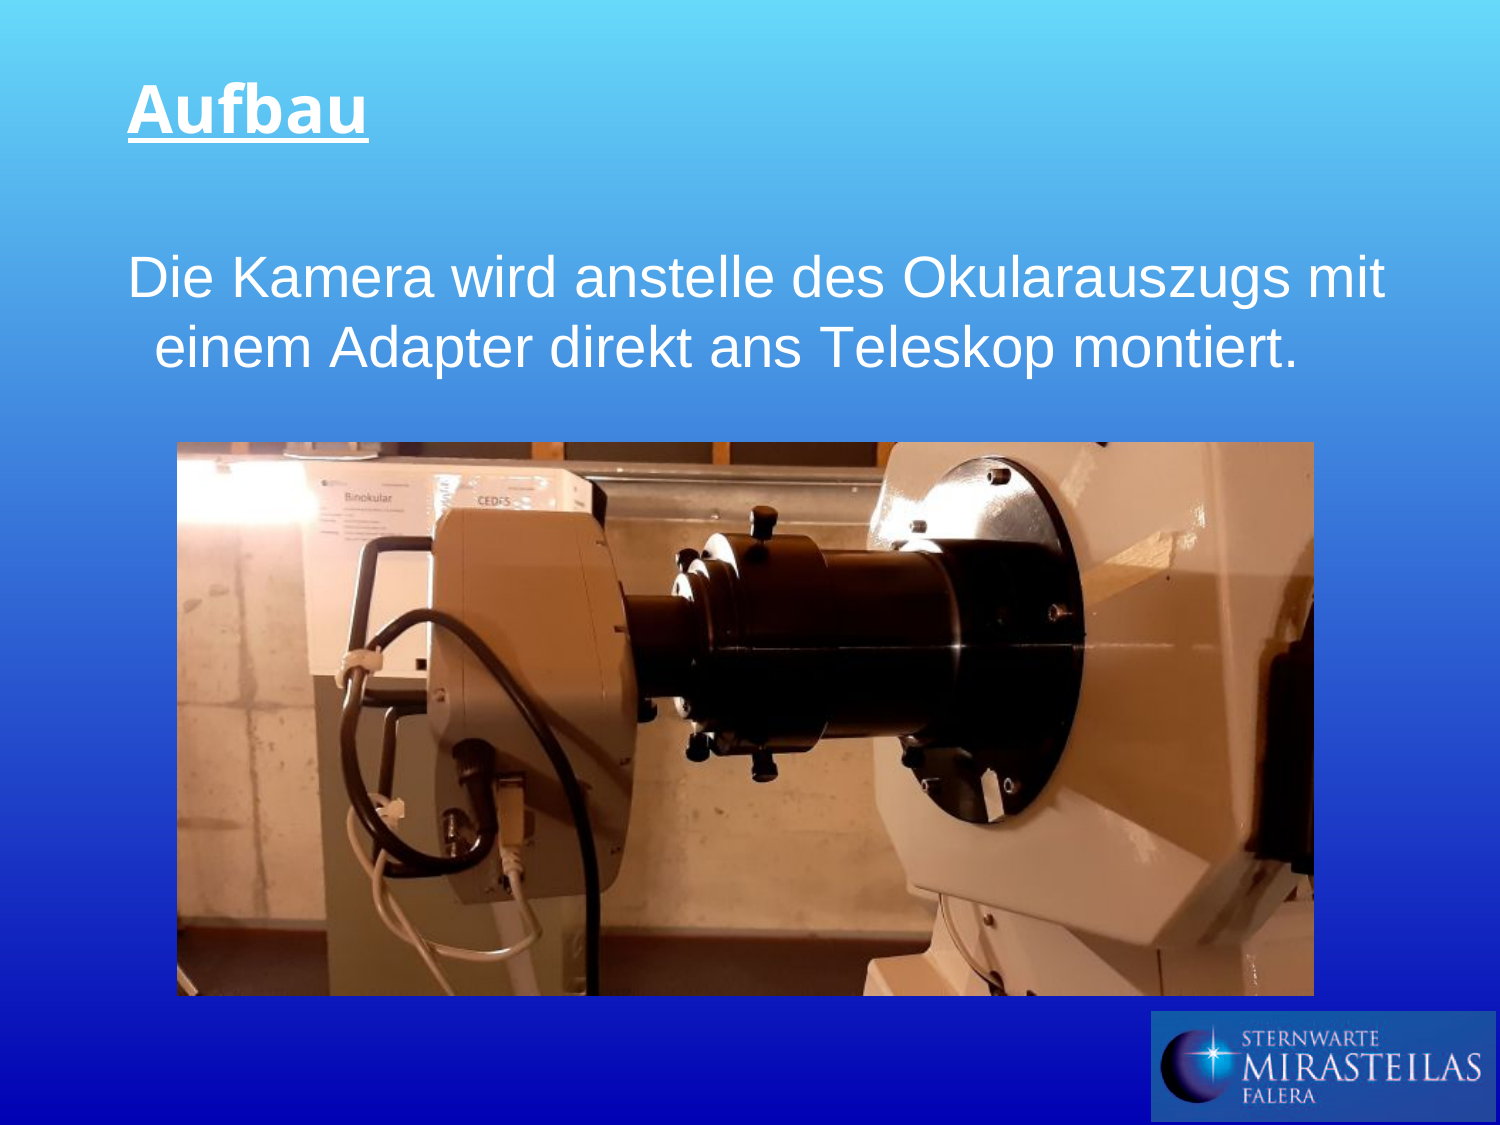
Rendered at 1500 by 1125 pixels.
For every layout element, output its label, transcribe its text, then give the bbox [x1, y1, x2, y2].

picture [1151, 1011, 1496, 1122]
text_box Aufbau Die Kamera wird anstelle des Okularauszugs mit einem Adapter direkt ans Teleskop montiert. [97, 59, 1433, 686]
picture [177, 442, 1314, 996]
